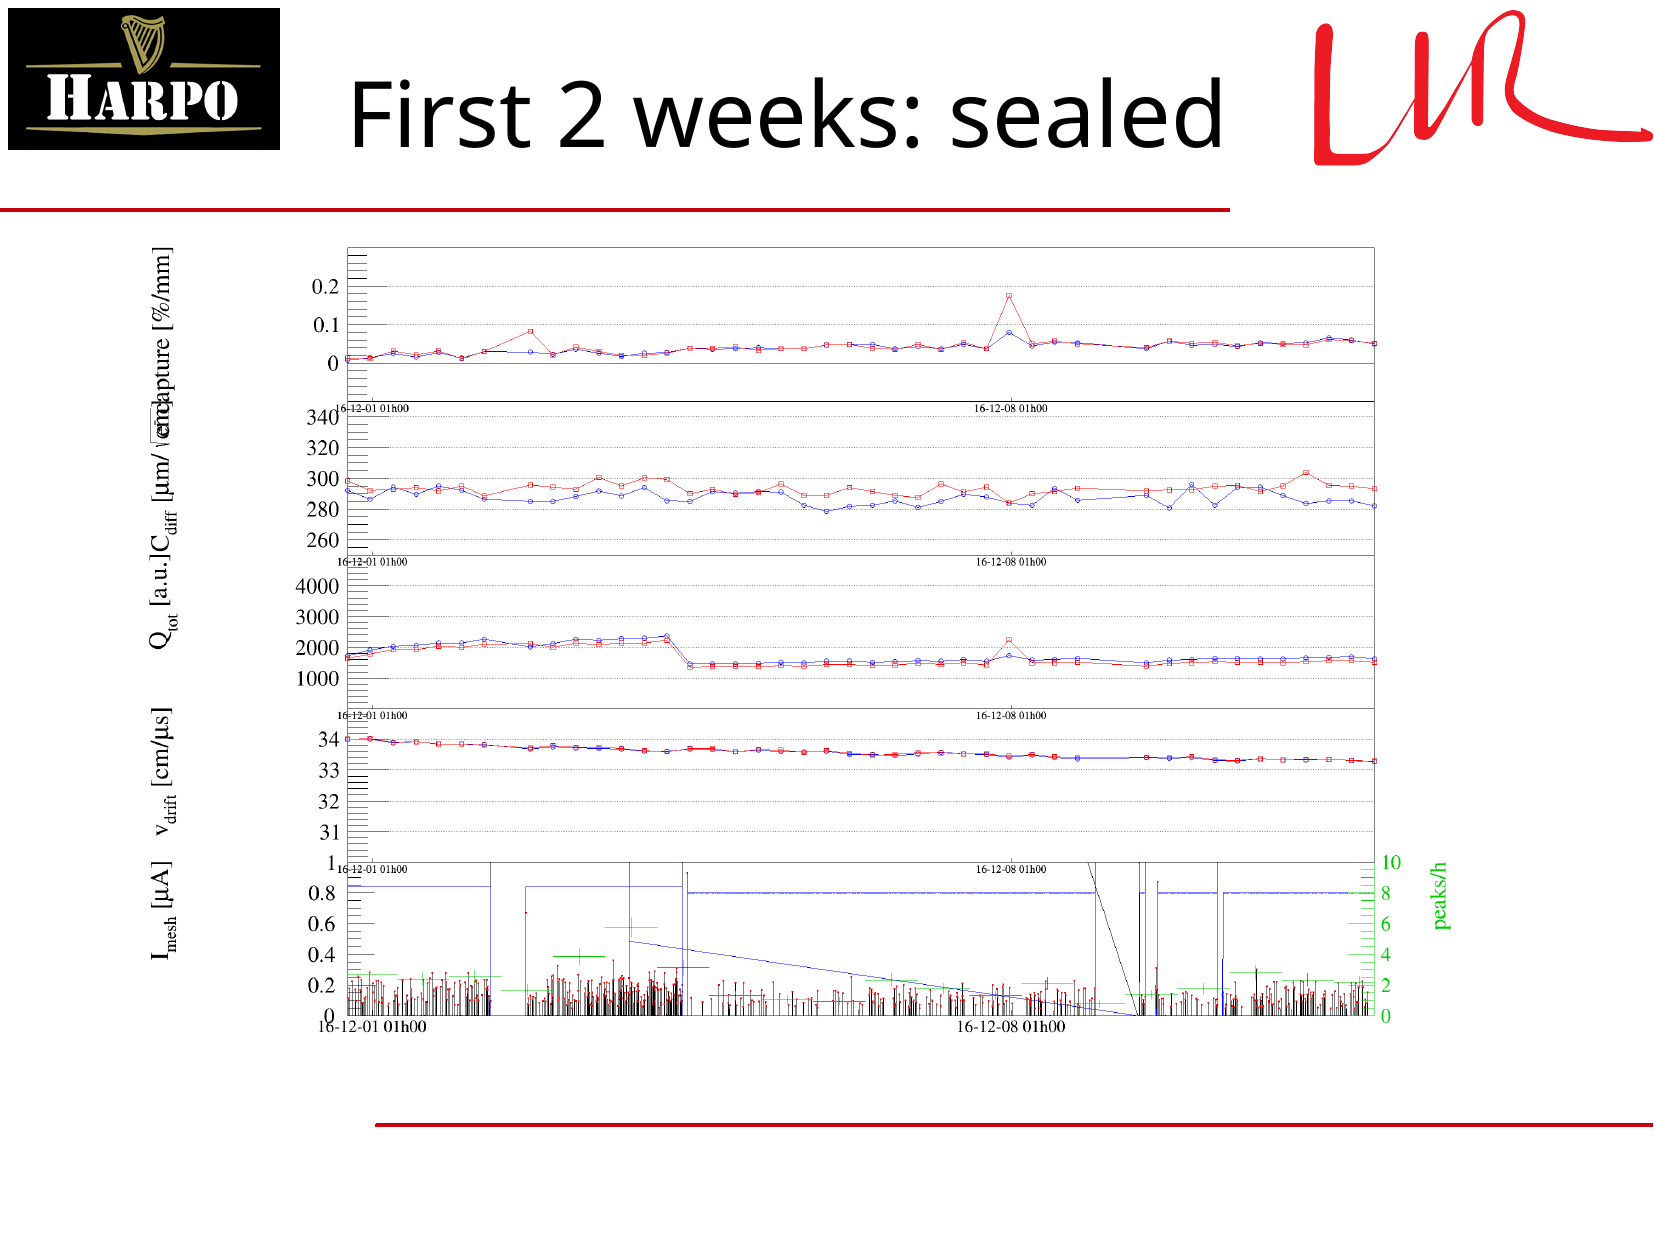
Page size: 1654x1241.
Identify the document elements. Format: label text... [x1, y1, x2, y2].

picture [1314, 10, 1653, 166]
picture [8, 8, 280, 150]
title First 2 weeks: sealed [285, 15, 1291, 211]
picture [142, 239, 1511, 1102]
